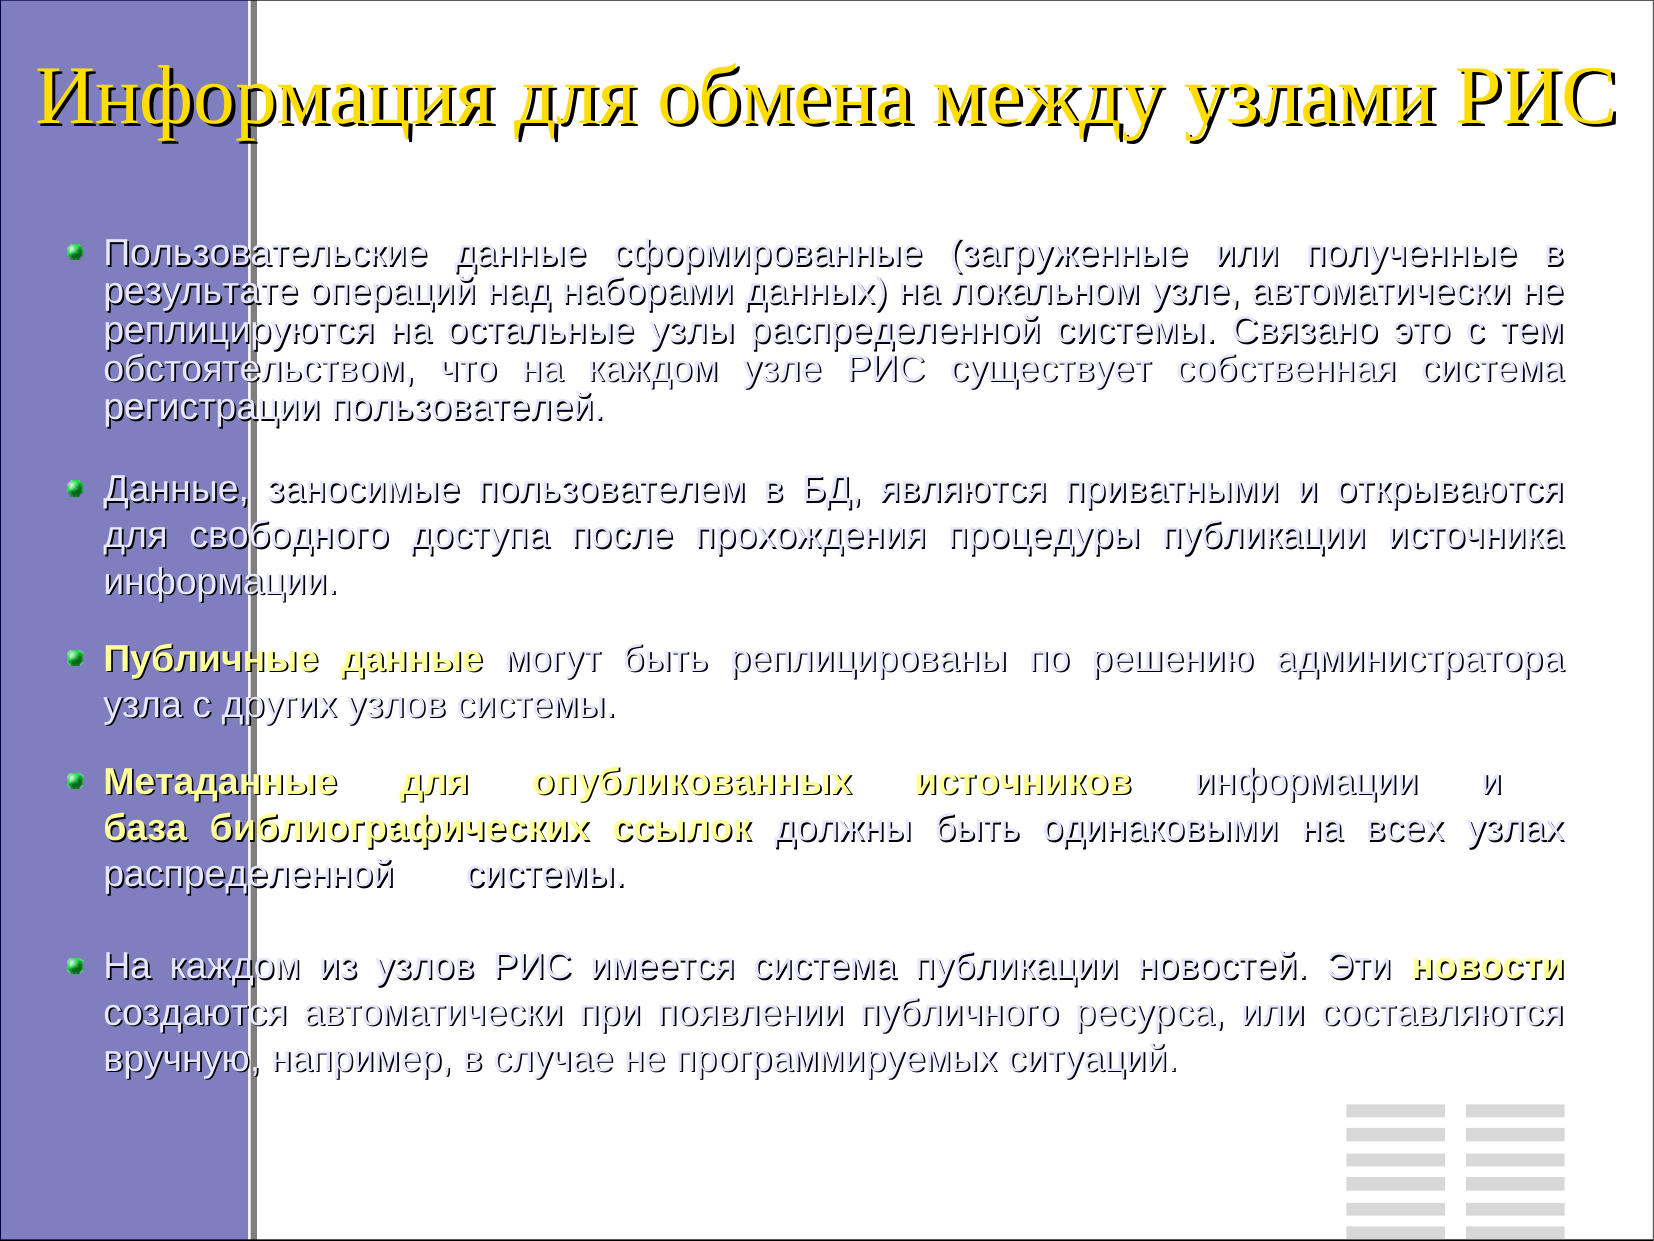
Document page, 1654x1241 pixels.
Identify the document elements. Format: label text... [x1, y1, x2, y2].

title Информация для обмена между узлами РИС [29, 20, 1625, 175]
subtitle Пользовательские данные сформированные (загруженные или полученные в результате операций над наборами данных) на локальном узле, автоматически не реплицируются на остальные узлы распределенной системы. Связано это с тем обстоятельством, что на каждом узле РИС существует собственная система регистрации пользователей. Данные, заносимые пользователем в БД, являются приватными и открываются для свободного доступа после прохождения процедуры публикации источника информации. Публичные данные могут быть реплицированы по решению администратора узла с других узлов системы. Метаданные для опубликованных источников информации и база библиографических ссылок должны быть одинаковыми на всех узлах распределенной системы. На каждом из узлов РИС имеется система публикации новостей. Эти новости создаются автоматически при появлении публичного ресурса, или составляются вручную, например, в случае не программируемых ситуаций. [32, 194, 1565, 1120]
